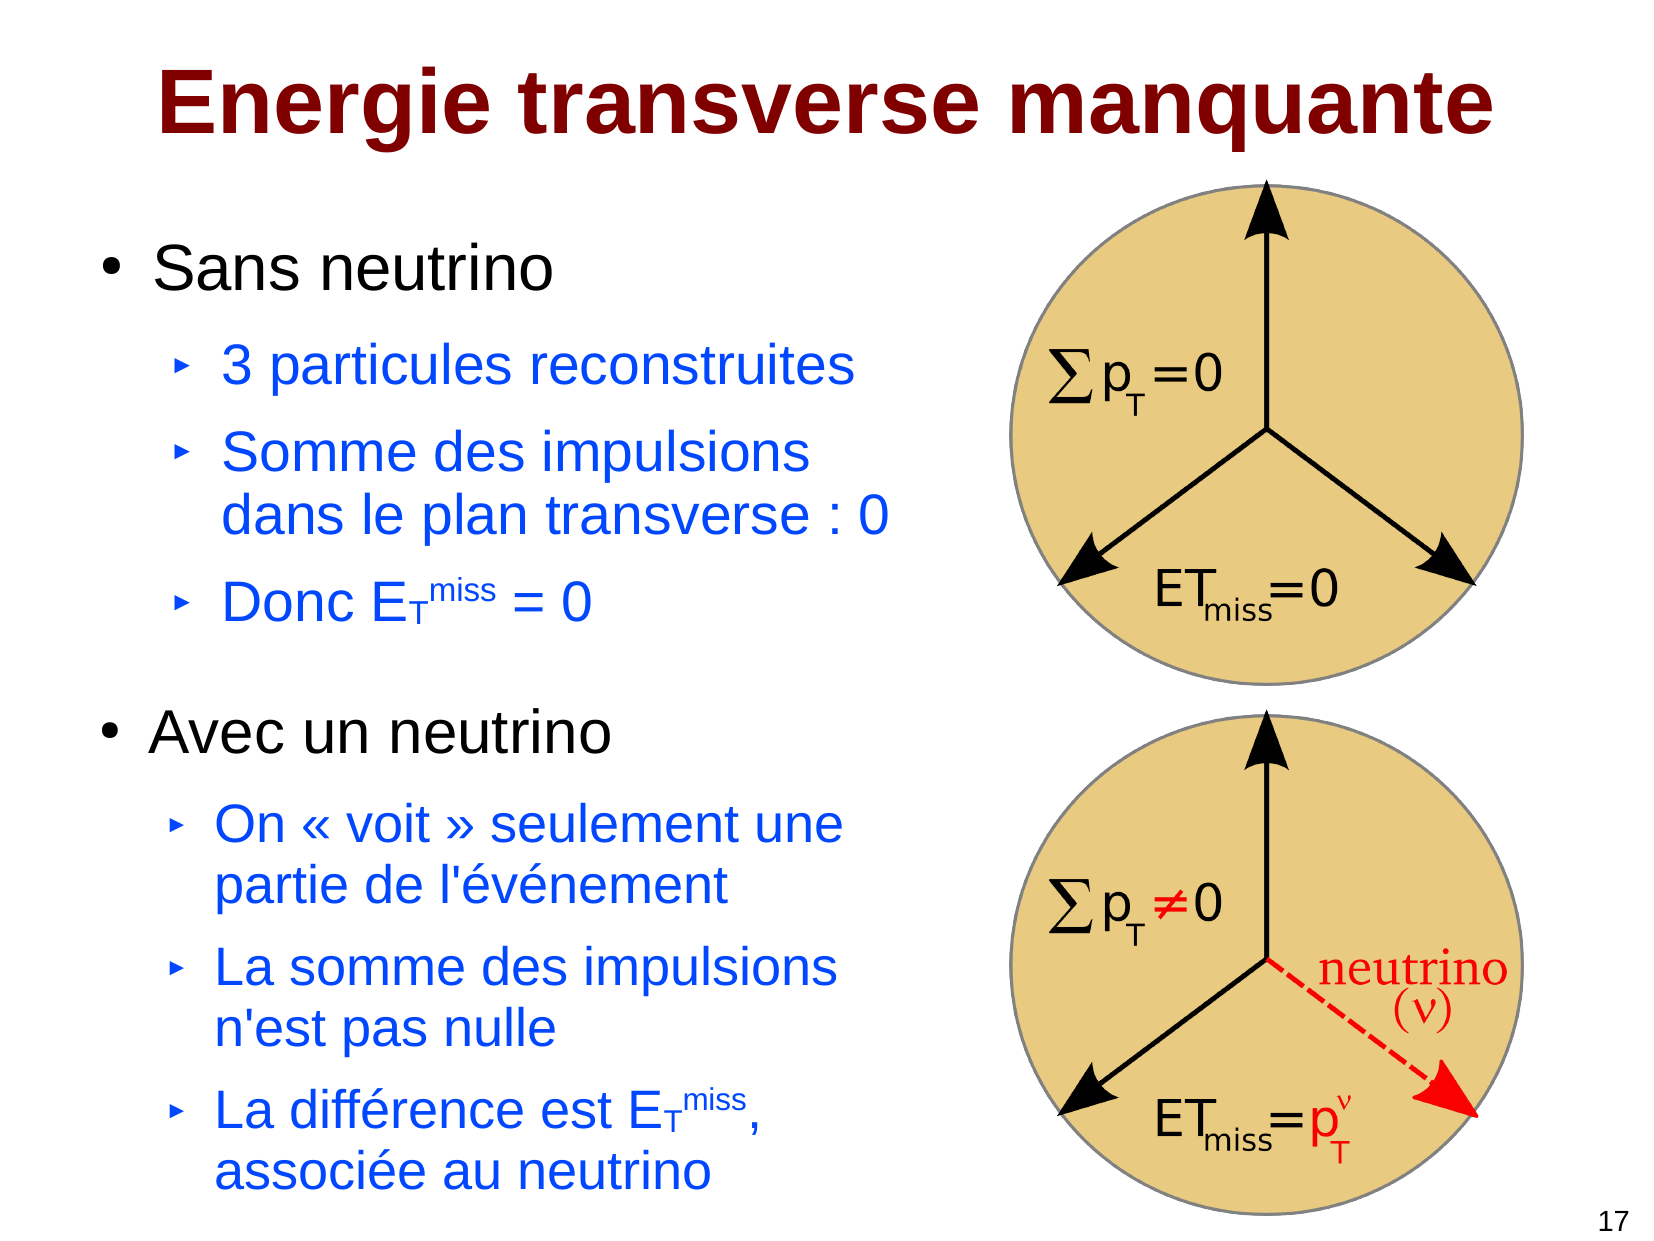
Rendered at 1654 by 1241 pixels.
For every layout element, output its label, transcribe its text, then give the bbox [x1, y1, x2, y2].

list Sans neutrino 3 particules reconstruites Somme des impulsions dans le plan transverse : 0 Donc ETmiss = 0 [82, 231, 898, 696]
title Energie transverse manquante [82, 23, 1571, 180]
picture [1009, 177, 1524, 686]
list Avec un neutrino On « voit » seulement une partie de l'événement La somme des impulsions n'est pas nulle La différence est ETmiss, associée au neutrino [82, 696, 922, 1205]
picture [1009, 707, 1524, 1216]
